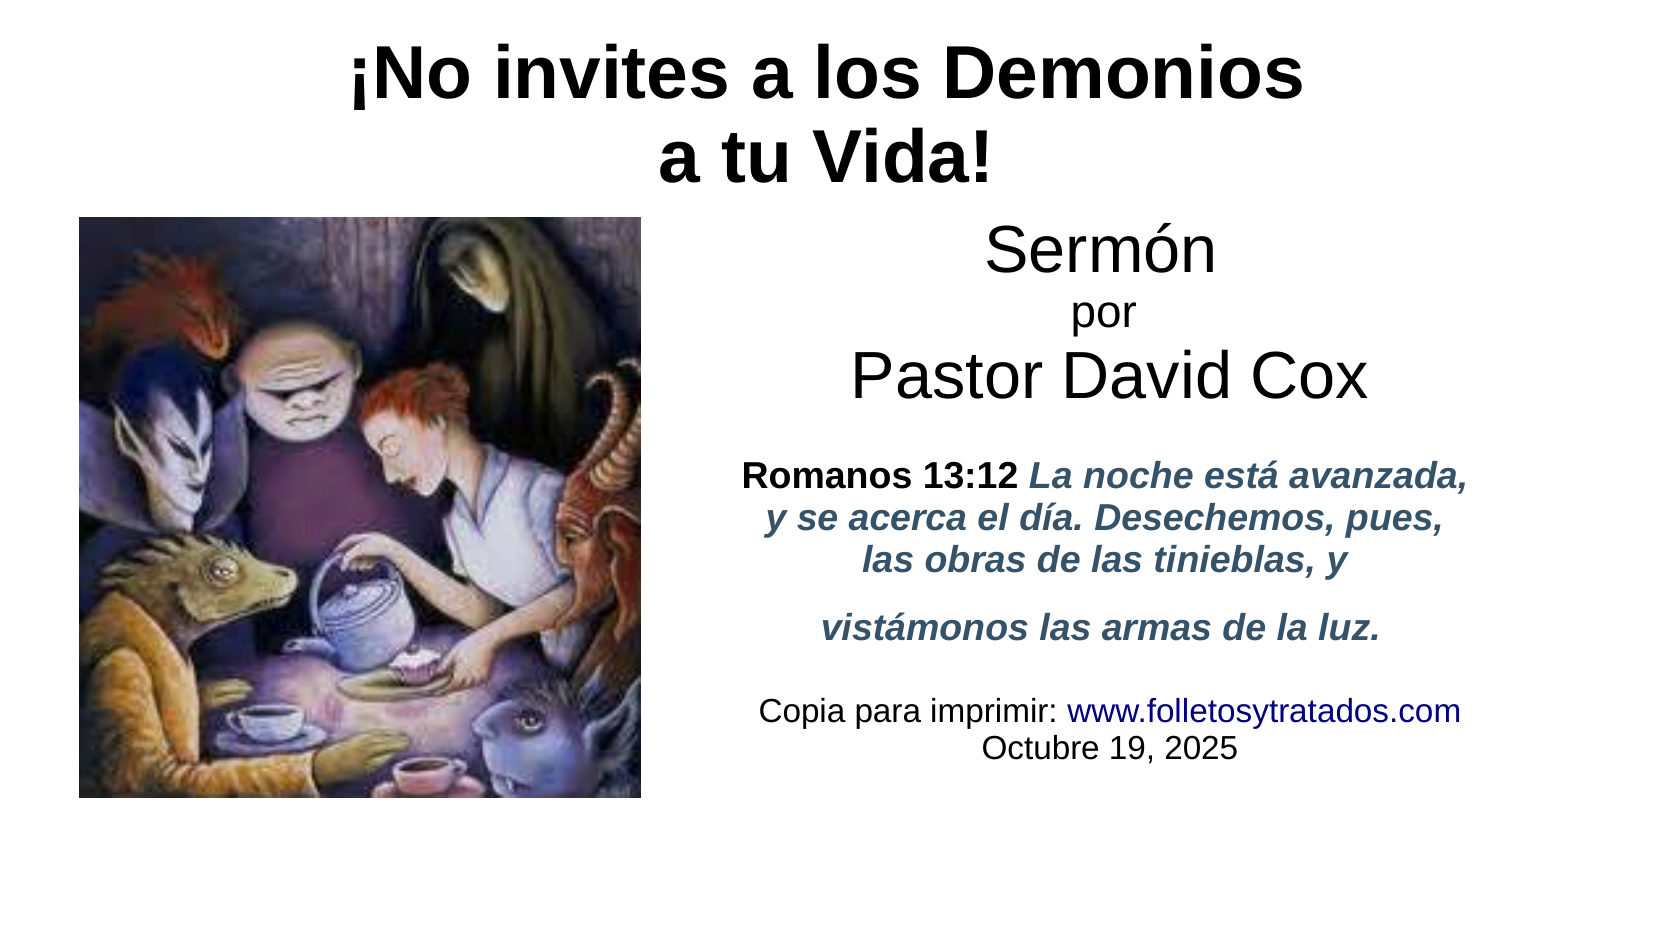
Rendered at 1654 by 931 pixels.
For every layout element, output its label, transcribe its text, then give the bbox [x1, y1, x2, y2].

subtitle Sermón por Pastor David Cox Romanos 13:12 La noche está avanzada, y se acerca el día. Desechemos, pues, las obras de las tinieblas, y vistámonos las armas de la luz. Copia para imprimir: www.folletosytratados.com Octubre 19, 2025 [649, 211, 1571, 804]
picture [79, 217, 641, 798]
title ¡No invites a los Demonios a tu Vida! [82, 30, 1571, 199]
